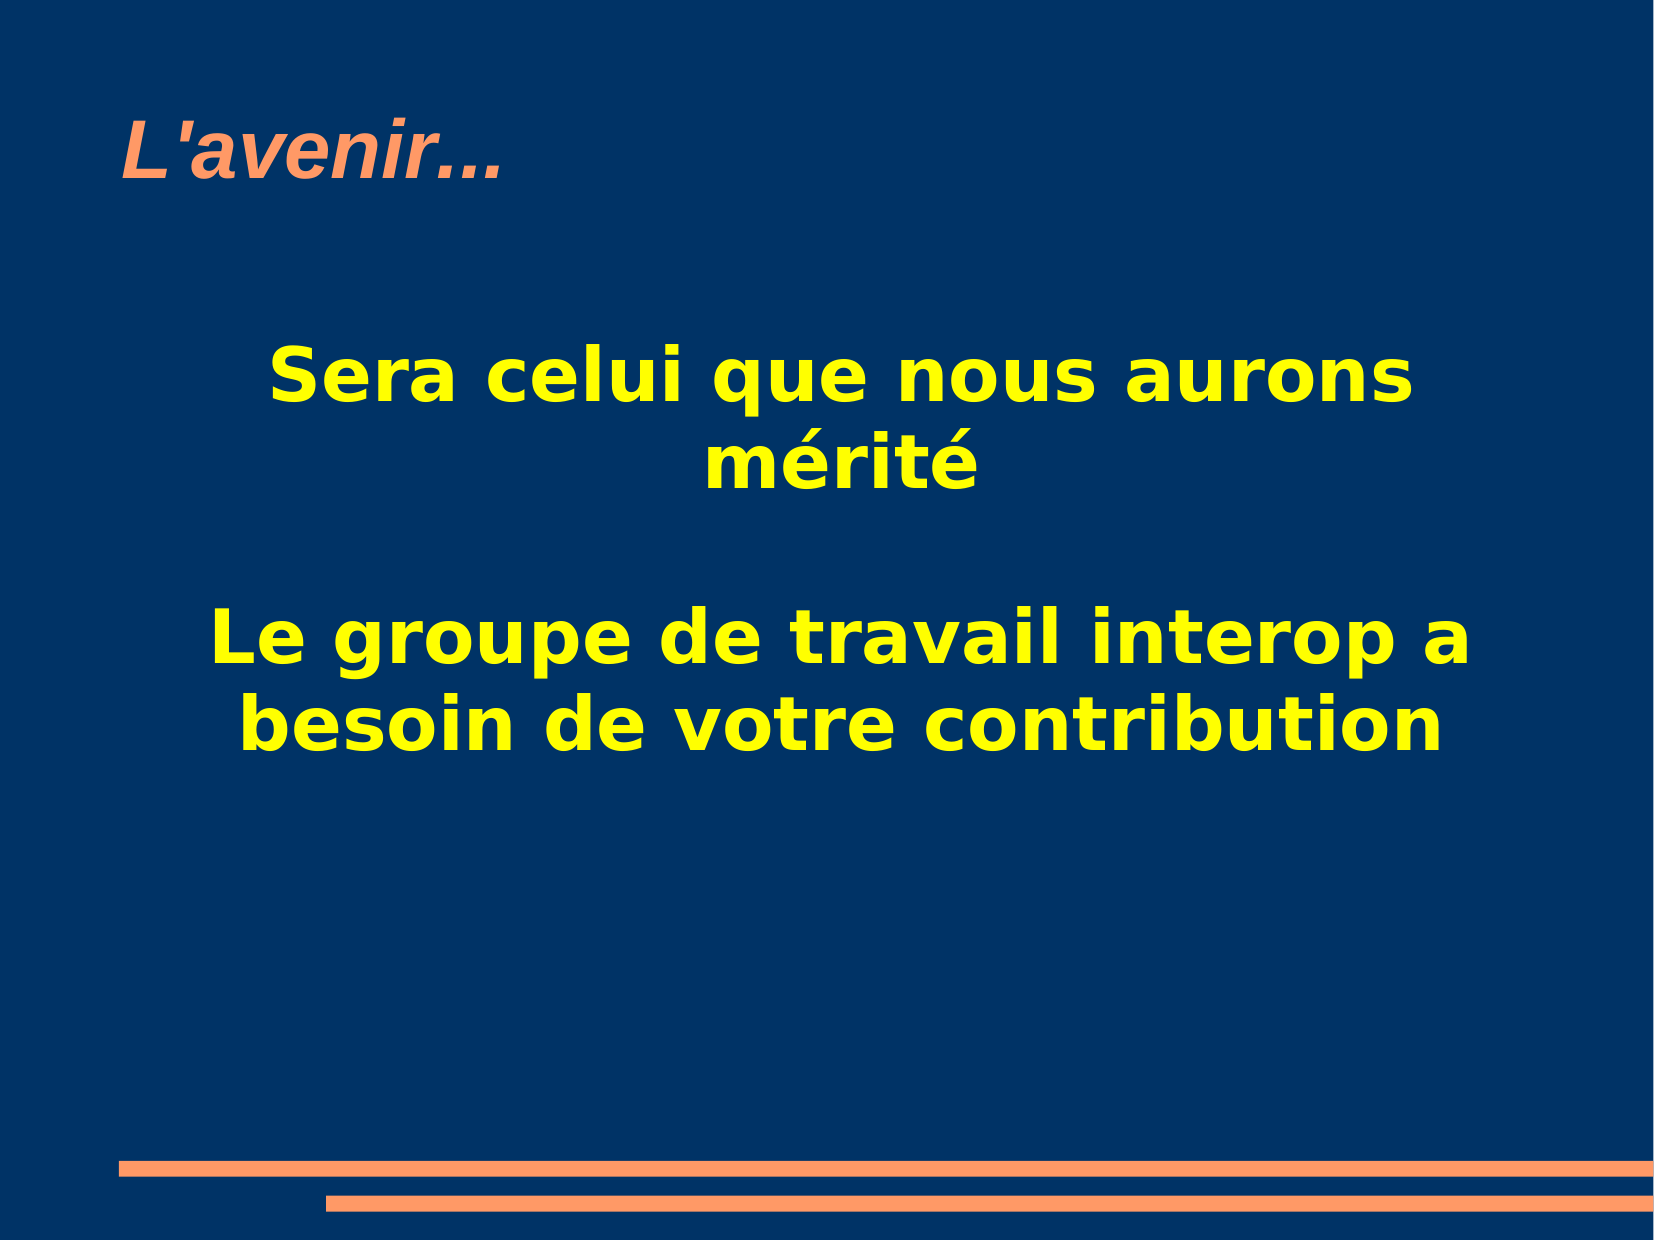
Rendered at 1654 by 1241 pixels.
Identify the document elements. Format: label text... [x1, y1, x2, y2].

text_box Sera celui que nous aurons mérité Le groupe de travail interop a besoin de votre contribution [118, 324, 1565, 777]
title L'avenir... [121, 46, 1534, 254]
